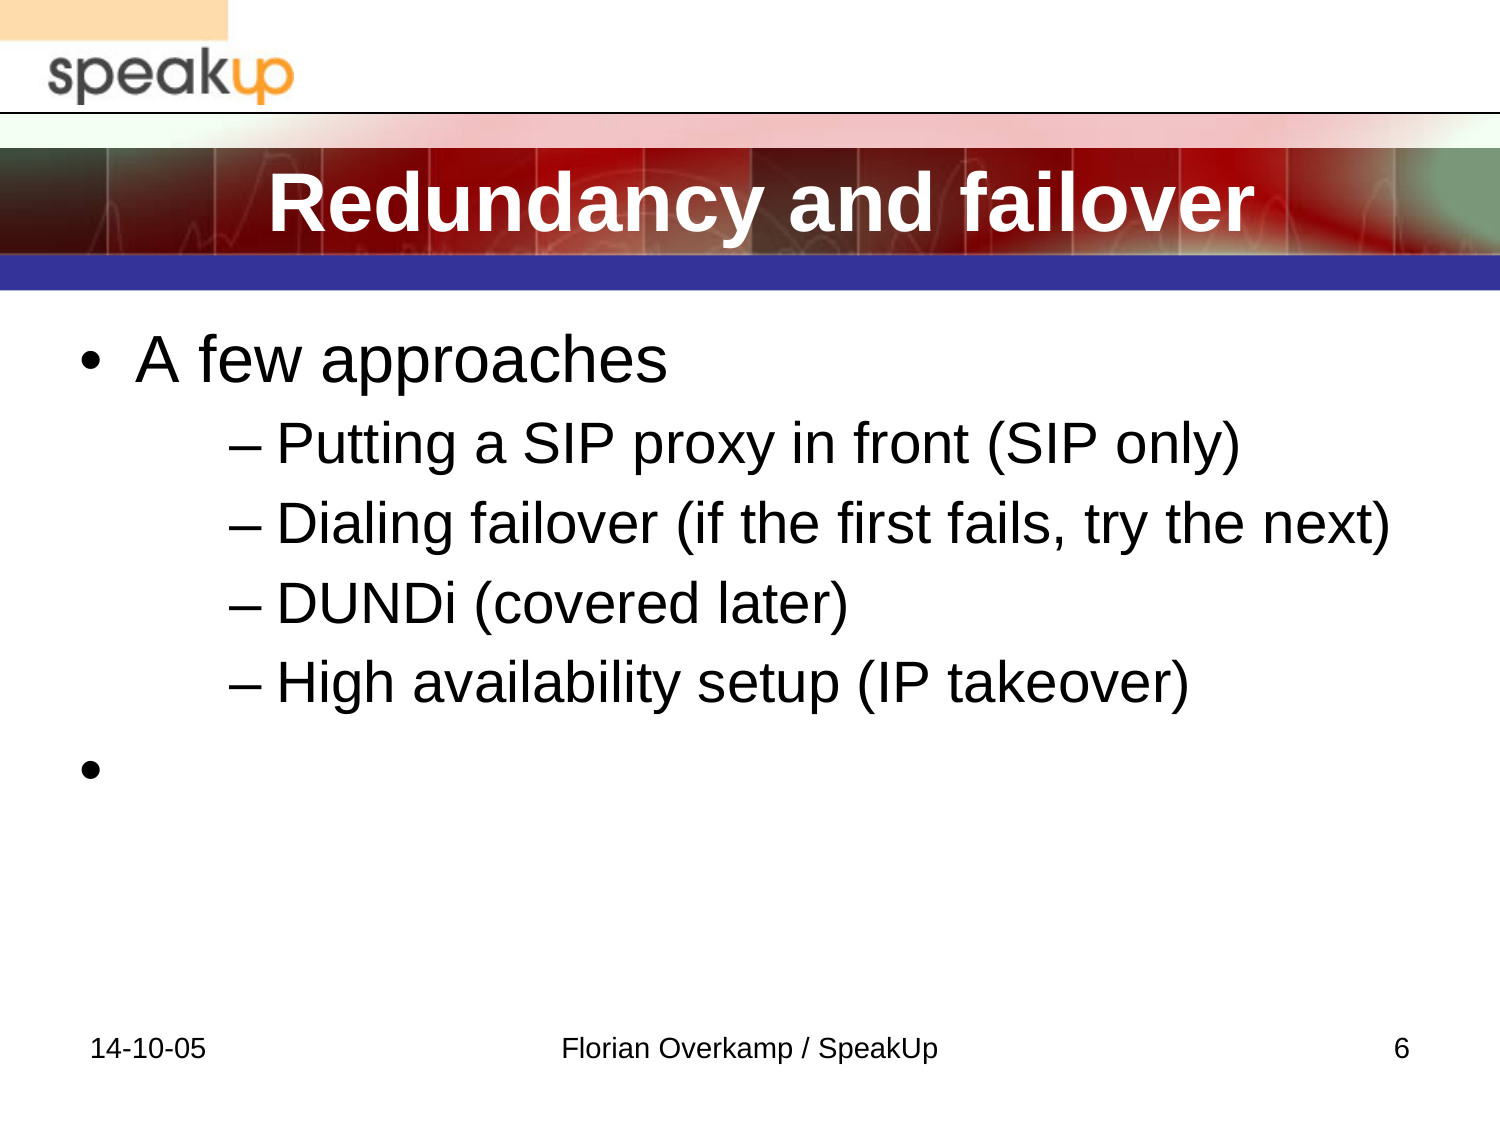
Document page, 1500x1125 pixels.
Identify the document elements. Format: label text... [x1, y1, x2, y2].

picture [0, 0, 294, 105]
list A few approaches Putting a SIP proxy in front (SIP only) Dialing failover (if the first fails, try the next) DUNDi (covered later) High availability setup (IP takeover) [64, 314, 1415, 1000]
title Redundancy and failover [88, 144, 1436, 260]
picture [0, 114, 1500, 255]
